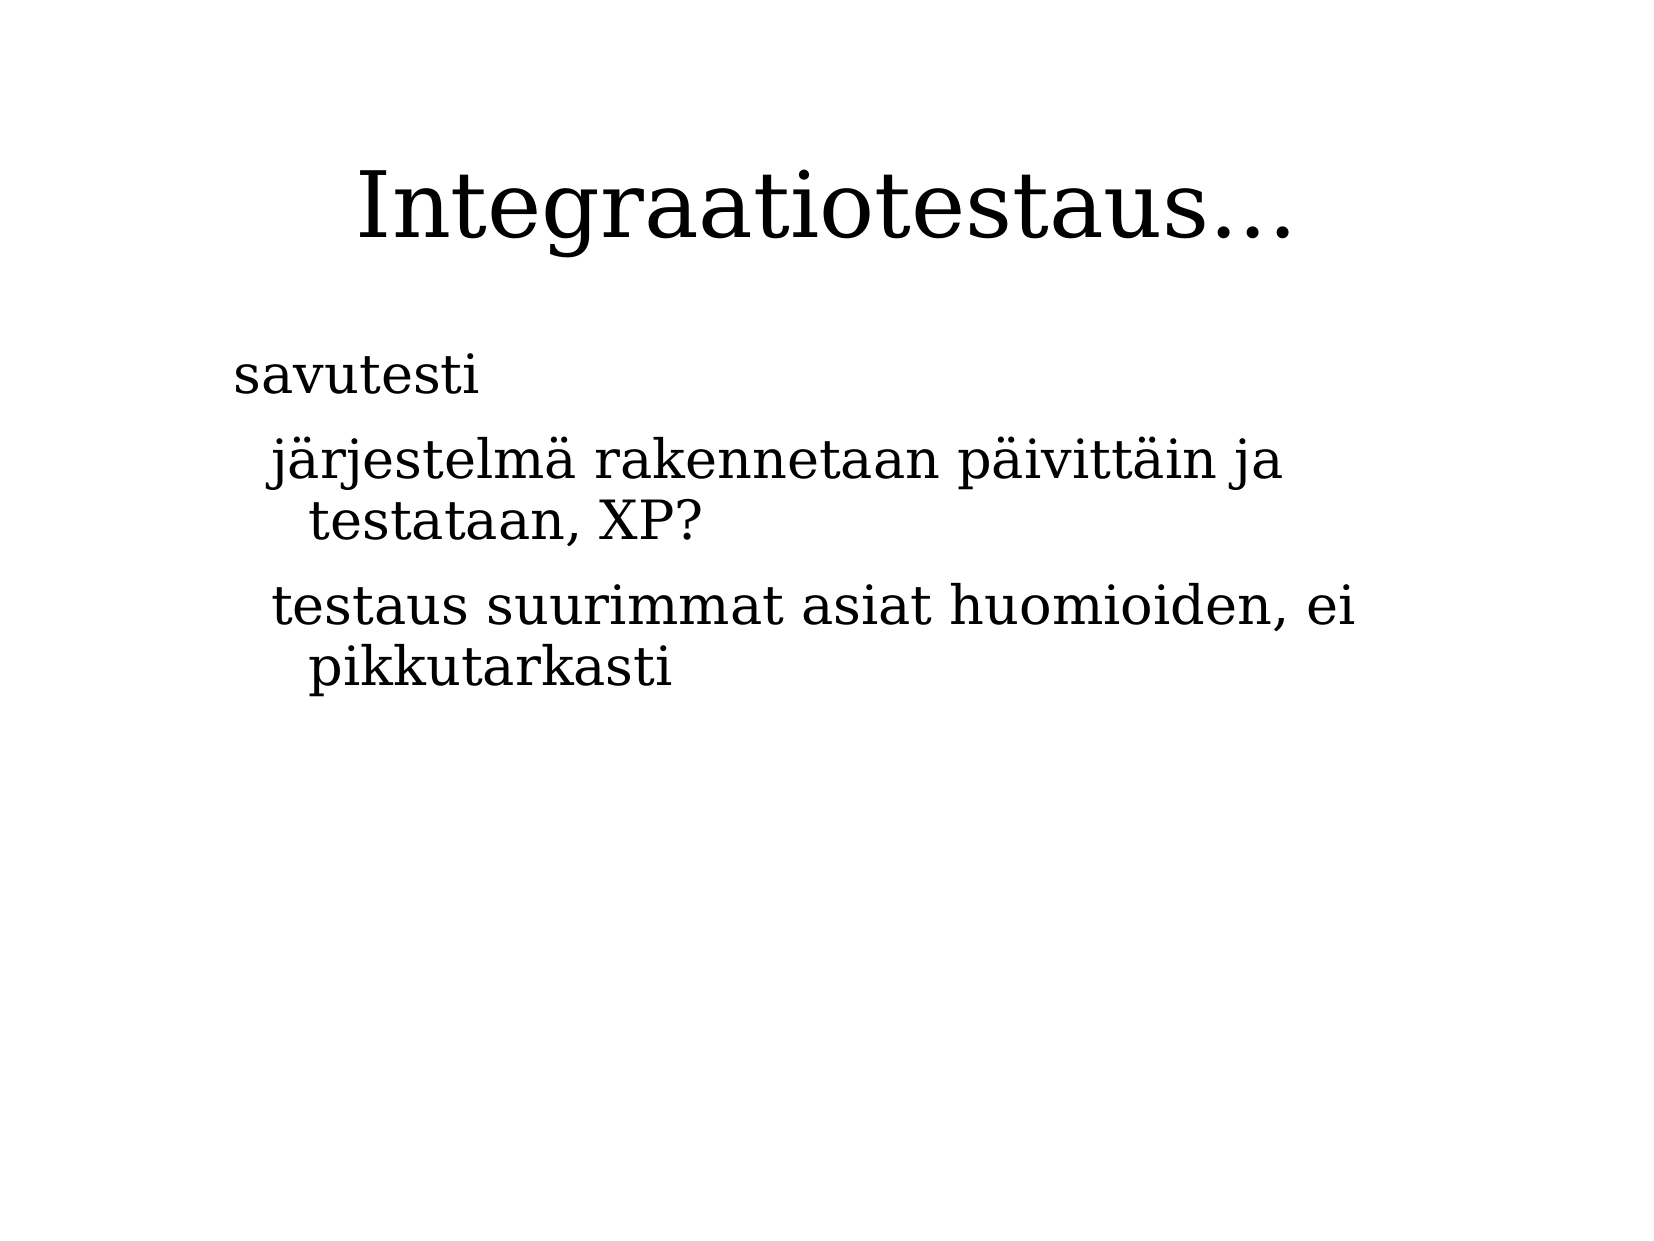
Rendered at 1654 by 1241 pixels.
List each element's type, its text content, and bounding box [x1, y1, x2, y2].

title Integraatiotestaus... [121, 106, 1534, 306]
list savutesti järjestelmä rakennetaan päivittäin ja testataan, XP? testaus suurimmat asiat huomioiden, ei pikkutarkasti [121, 344, 1534, 1112]
